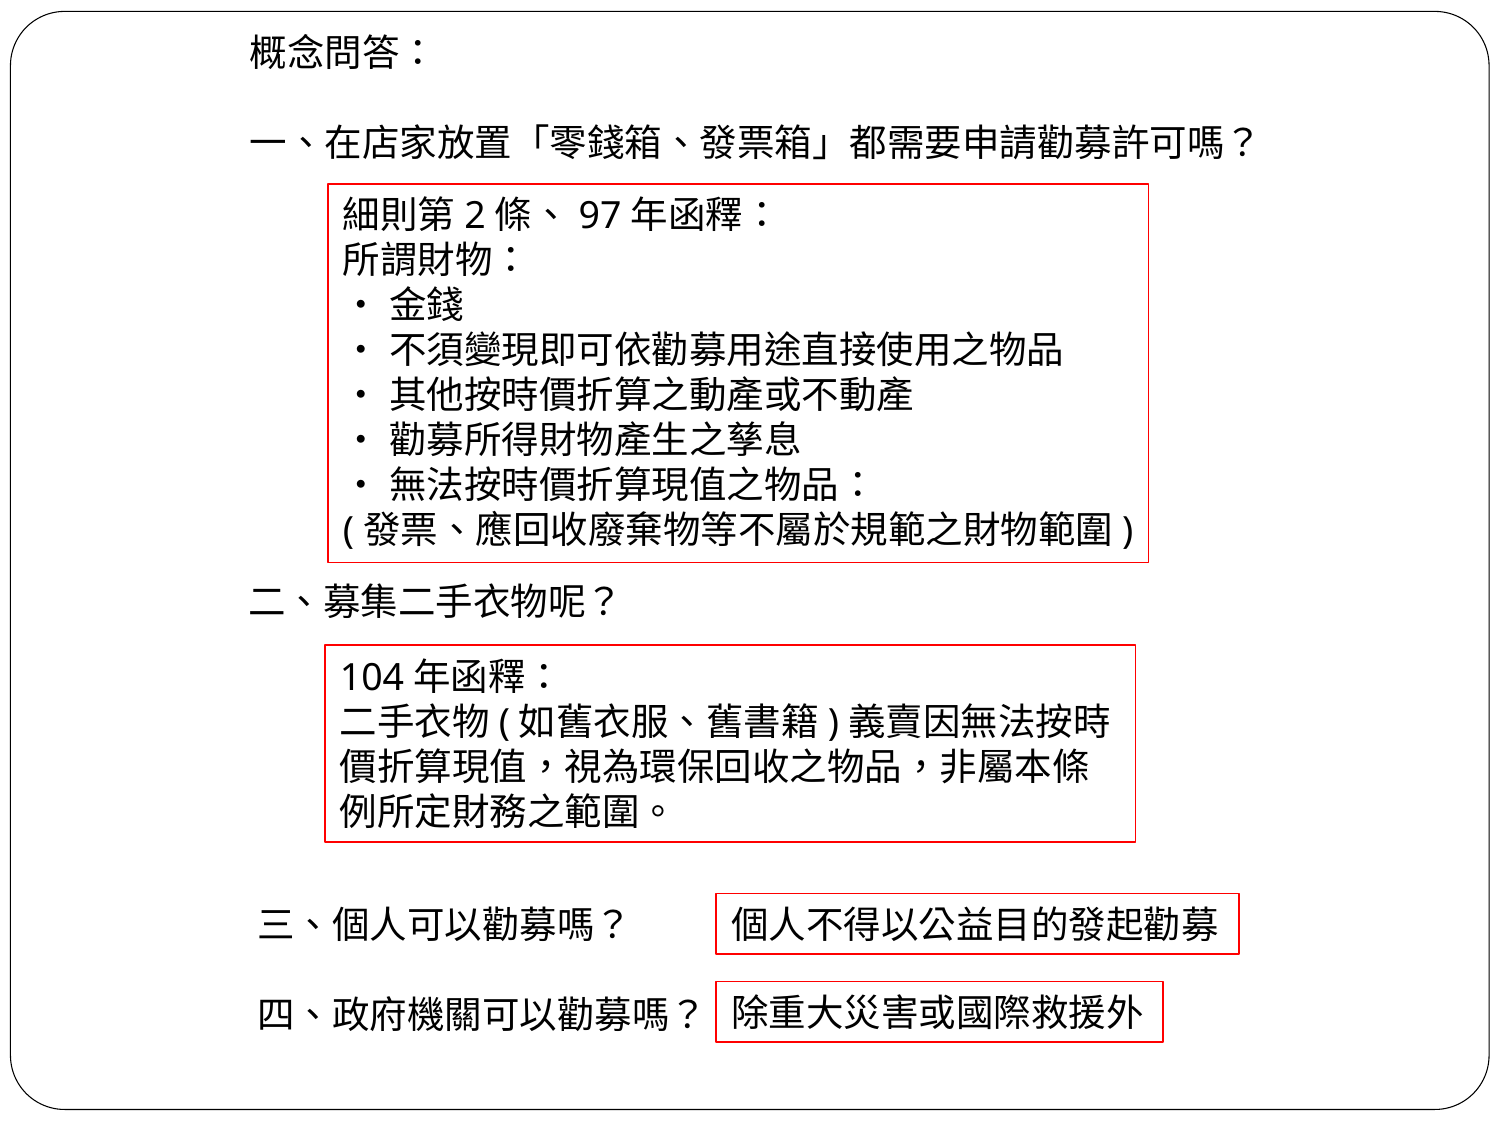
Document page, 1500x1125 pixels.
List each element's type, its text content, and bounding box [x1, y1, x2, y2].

text_box 概念問答： 一、在店家放置「零錢箱、發票箱」都需要申請勸募許可嗎？ [234, 21, 1288, 174]
text_box 除重大災害或國際救援外 [716, 981, 1163, 1043]
text_box 細則第2條、97年函釋： 所謂財物： ‧金錢 ‧不須變現即可依勸募用途直接使用之物品 ‧其他按時價折算之動產或不動產 ‧勸募所得財物產生之孳息 ‧無法按時價折算現值之物品： (發票、應回收廢棄物等不屬於規範之財物範圍) [327, 183, 1139, 563]
text_box 104年函釋： 二手衣物(如舊衣服、舊書籍)義賣因無法按時價折算現值，視為環保回收之物品，非屬本條例所定財務之範圍。 [324, 645, 1136, 843]
text_box 二、募集二手衣物呢？ [233, 570, 683, 632]
text_box 個人不得以公益目的發起勸募 [716, 893, 1239, 954]
text_box 三、個人可以勸募嗎？ 四、政府機關可以勸募嗎？ [242, 893, 727, 1045]
